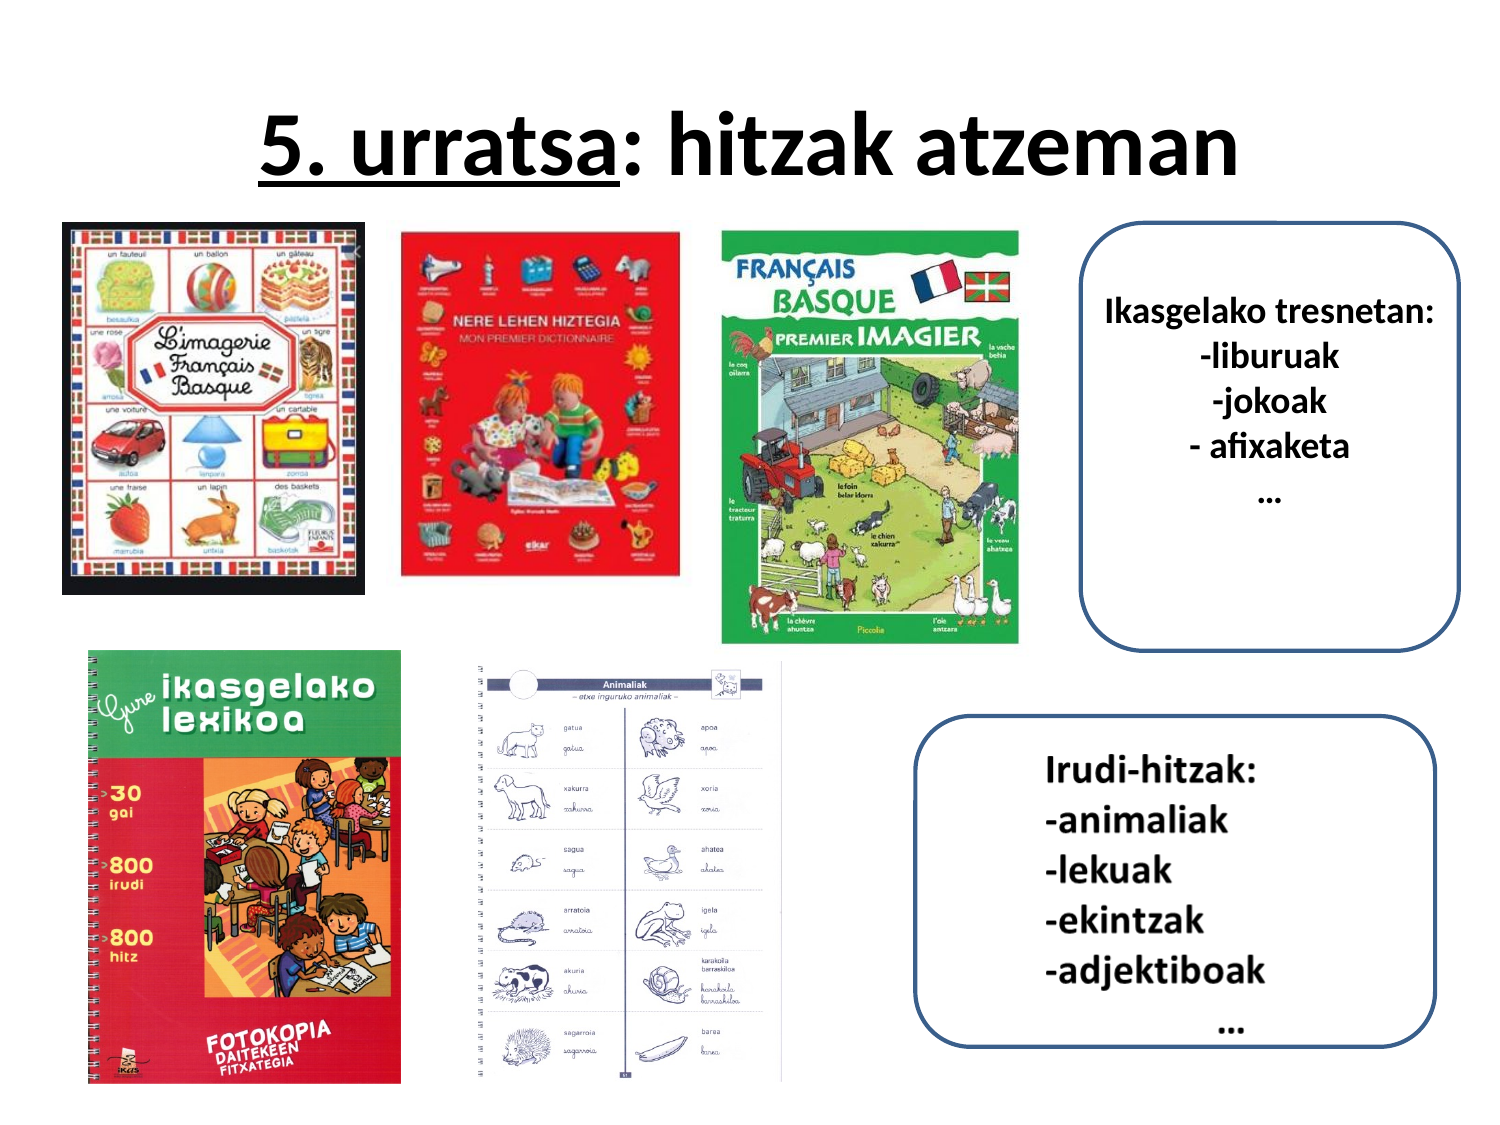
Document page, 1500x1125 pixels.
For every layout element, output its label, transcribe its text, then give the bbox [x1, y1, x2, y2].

text_box Ikasgelako tresnetan: -liburuak -jokoak - afixaketa … [1083, 278, 1456, 519]
text_box [1432, 753, 1436, 1010]
picture [478, 661, 782, 1082]
text_box 5. urratsa: hitzak atzeman [74, 45, 1425, 233]
picture [88, 650, 401, 1084]
picture [1019, 731, 1432, 1070]
picture [386, 233, 694, 593]
text_box [915, 715, 1418, 1047]
picture [62, 222, 365, 595]
picture [714, 233, 1044, 657]
